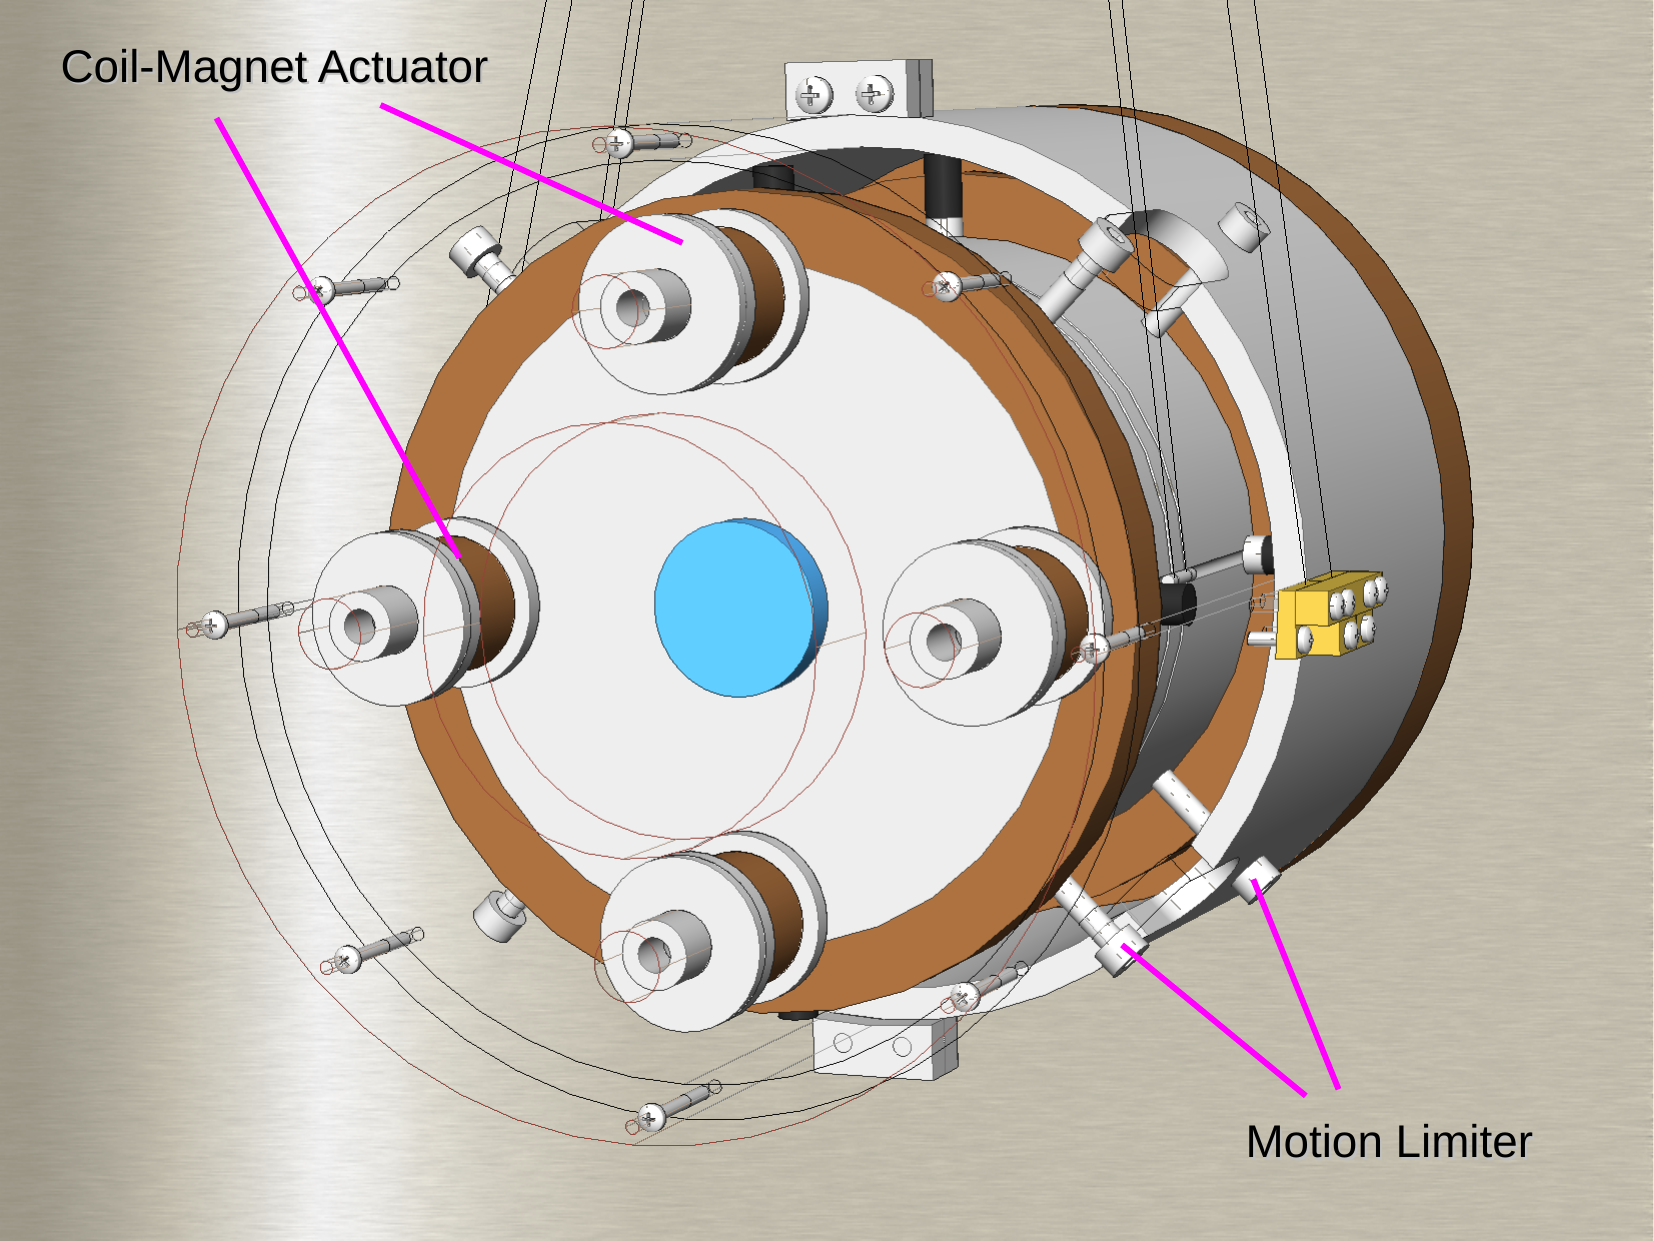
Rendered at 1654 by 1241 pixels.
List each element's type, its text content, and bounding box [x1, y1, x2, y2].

text_box Motion Limiter [1230, 1108, 1543, 1176]
text_box Coil-Magnet Actuator [45, 33, 496, 100]
picture [0, 0, 1654, 1241]
